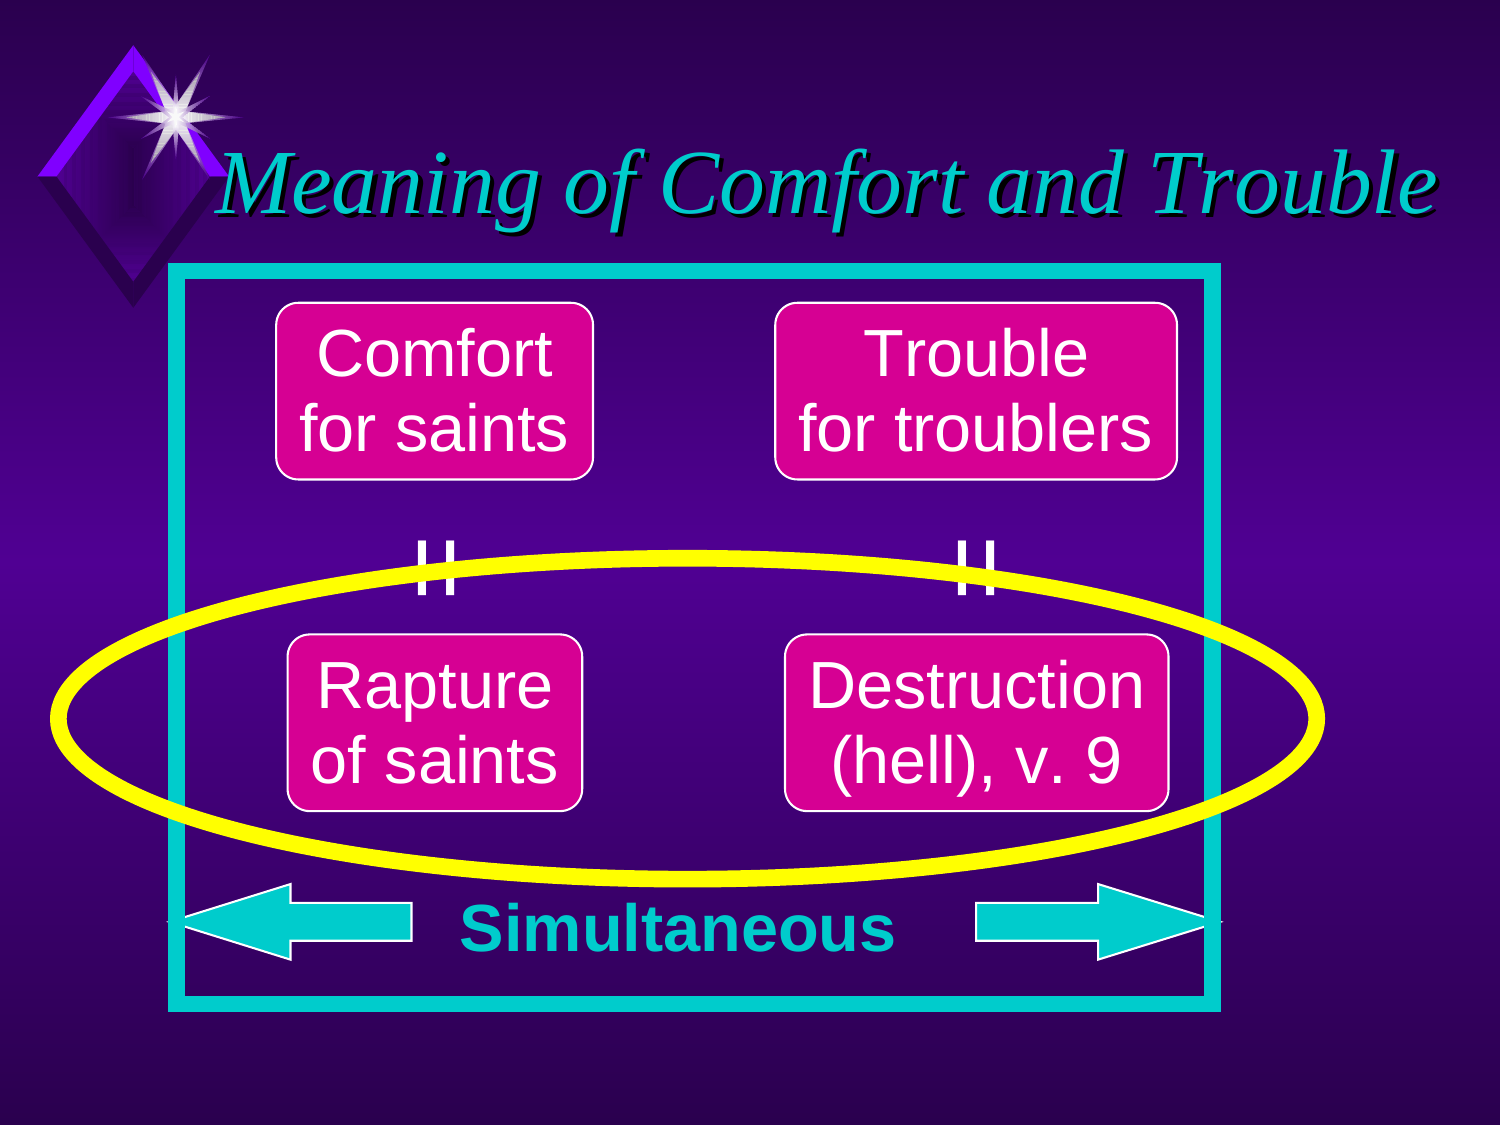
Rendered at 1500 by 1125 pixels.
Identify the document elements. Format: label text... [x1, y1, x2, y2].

title Meaning of Comfort and Trouble [199, 78, 1500, 288]
text_box Trouble for troublers [775, 302, 1178, 480]
text_box = [368, 520, 510, 571]
text_box [976, 884, 1204, 960]
text_box Destruction (hell), v. 9 [785, 634, 1169, 812]
text_box = [908, 520, 1049, 578]
text_box Comfort for saints [276, 302, 594, 480]
text_box [185, 884, 412, 960]
text_box Simultaneous [444, 882, 1011, 973]
text_box = [368, 574, 510, 692]
text_box = [908, 577, 1049, 692]
text_box Rapture of saints [287, 634, 583, 812]
title Meaning of Comfort and Trouble [199, 279, 1204, 288]
